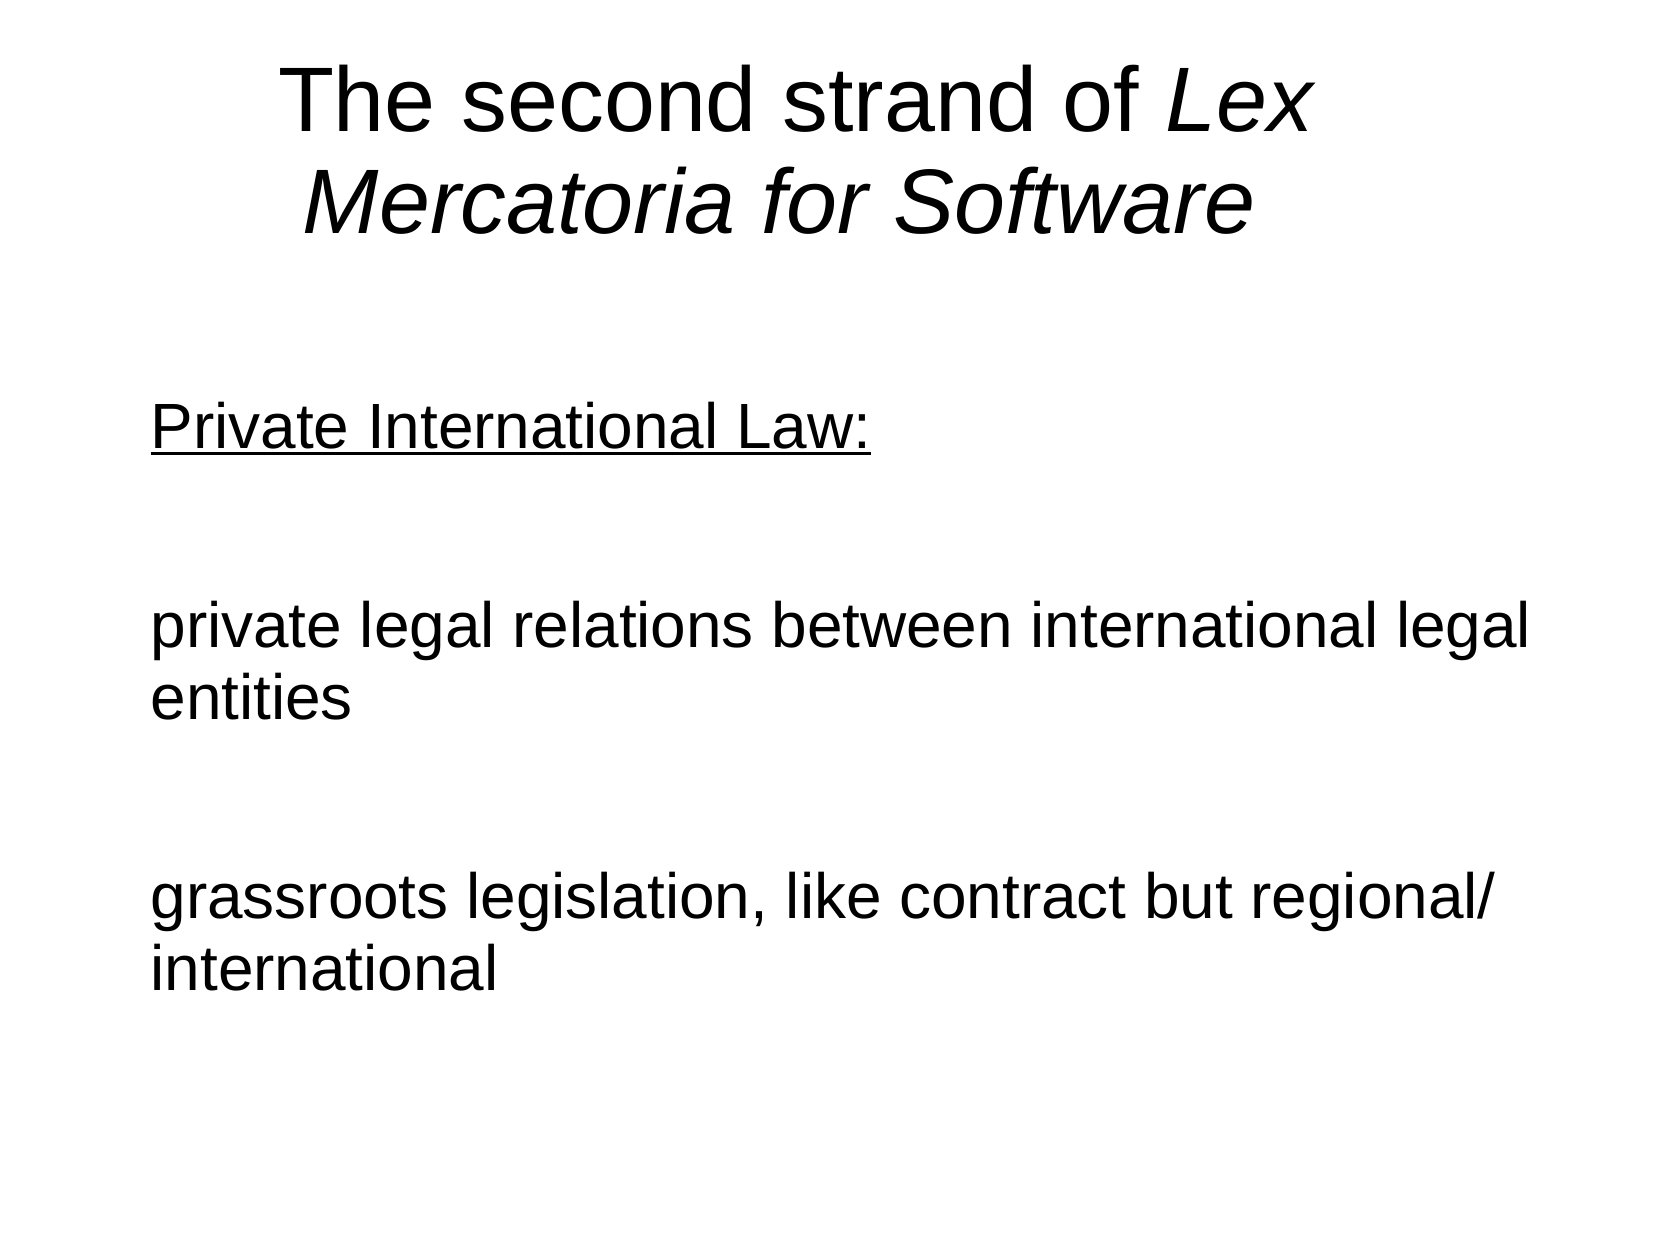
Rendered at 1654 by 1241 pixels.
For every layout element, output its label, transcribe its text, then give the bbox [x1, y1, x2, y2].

list Private International Law: private legal relations between international legal entities grassroots legislation, like contract but regional/ international [82, 290, 1538, 1010]
title The second strand of Lex Mercatoria for Software [35, 47, 1524, 255]
